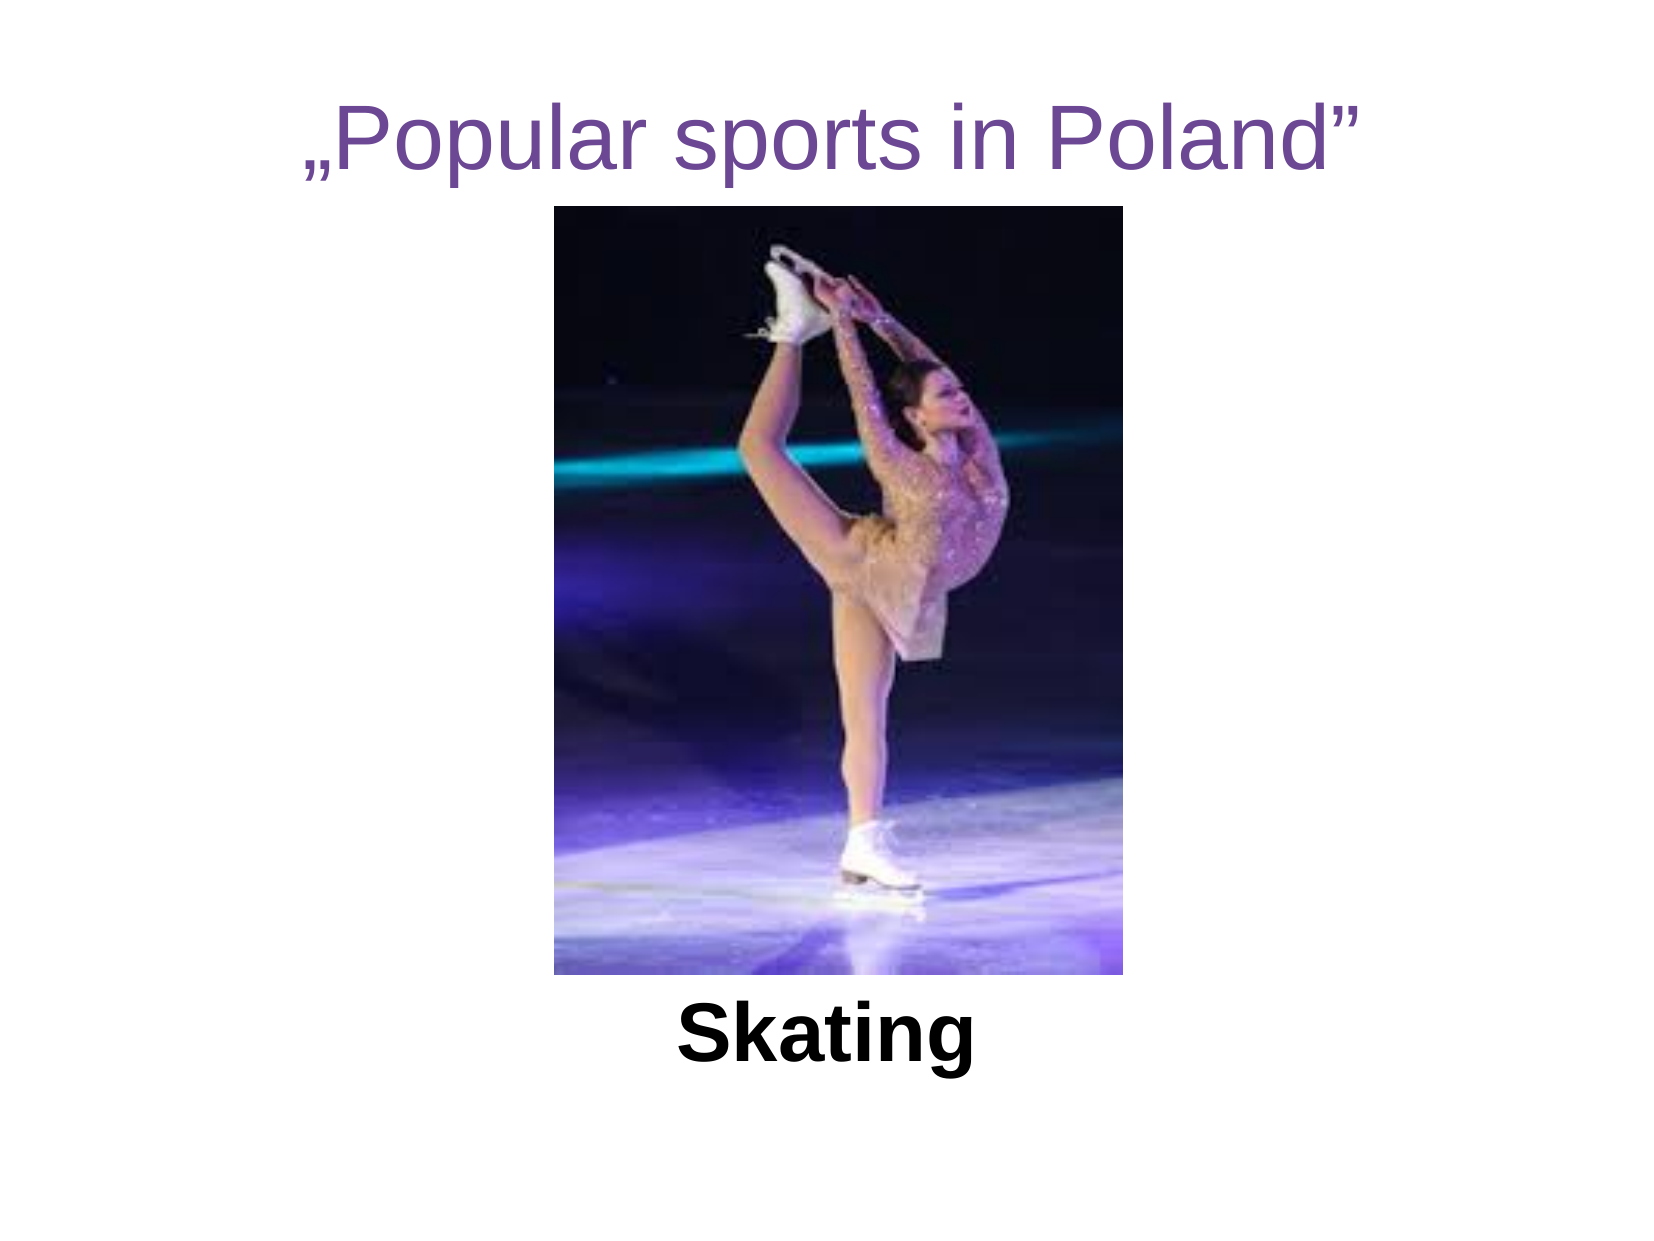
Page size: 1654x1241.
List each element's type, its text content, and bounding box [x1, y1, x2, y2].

subtitle Skating [82, 279, 1571, 1120]
title „Popular sports in Poland” [88, 29, 1577, 237]
picture [554, 206, 1123, 279]
